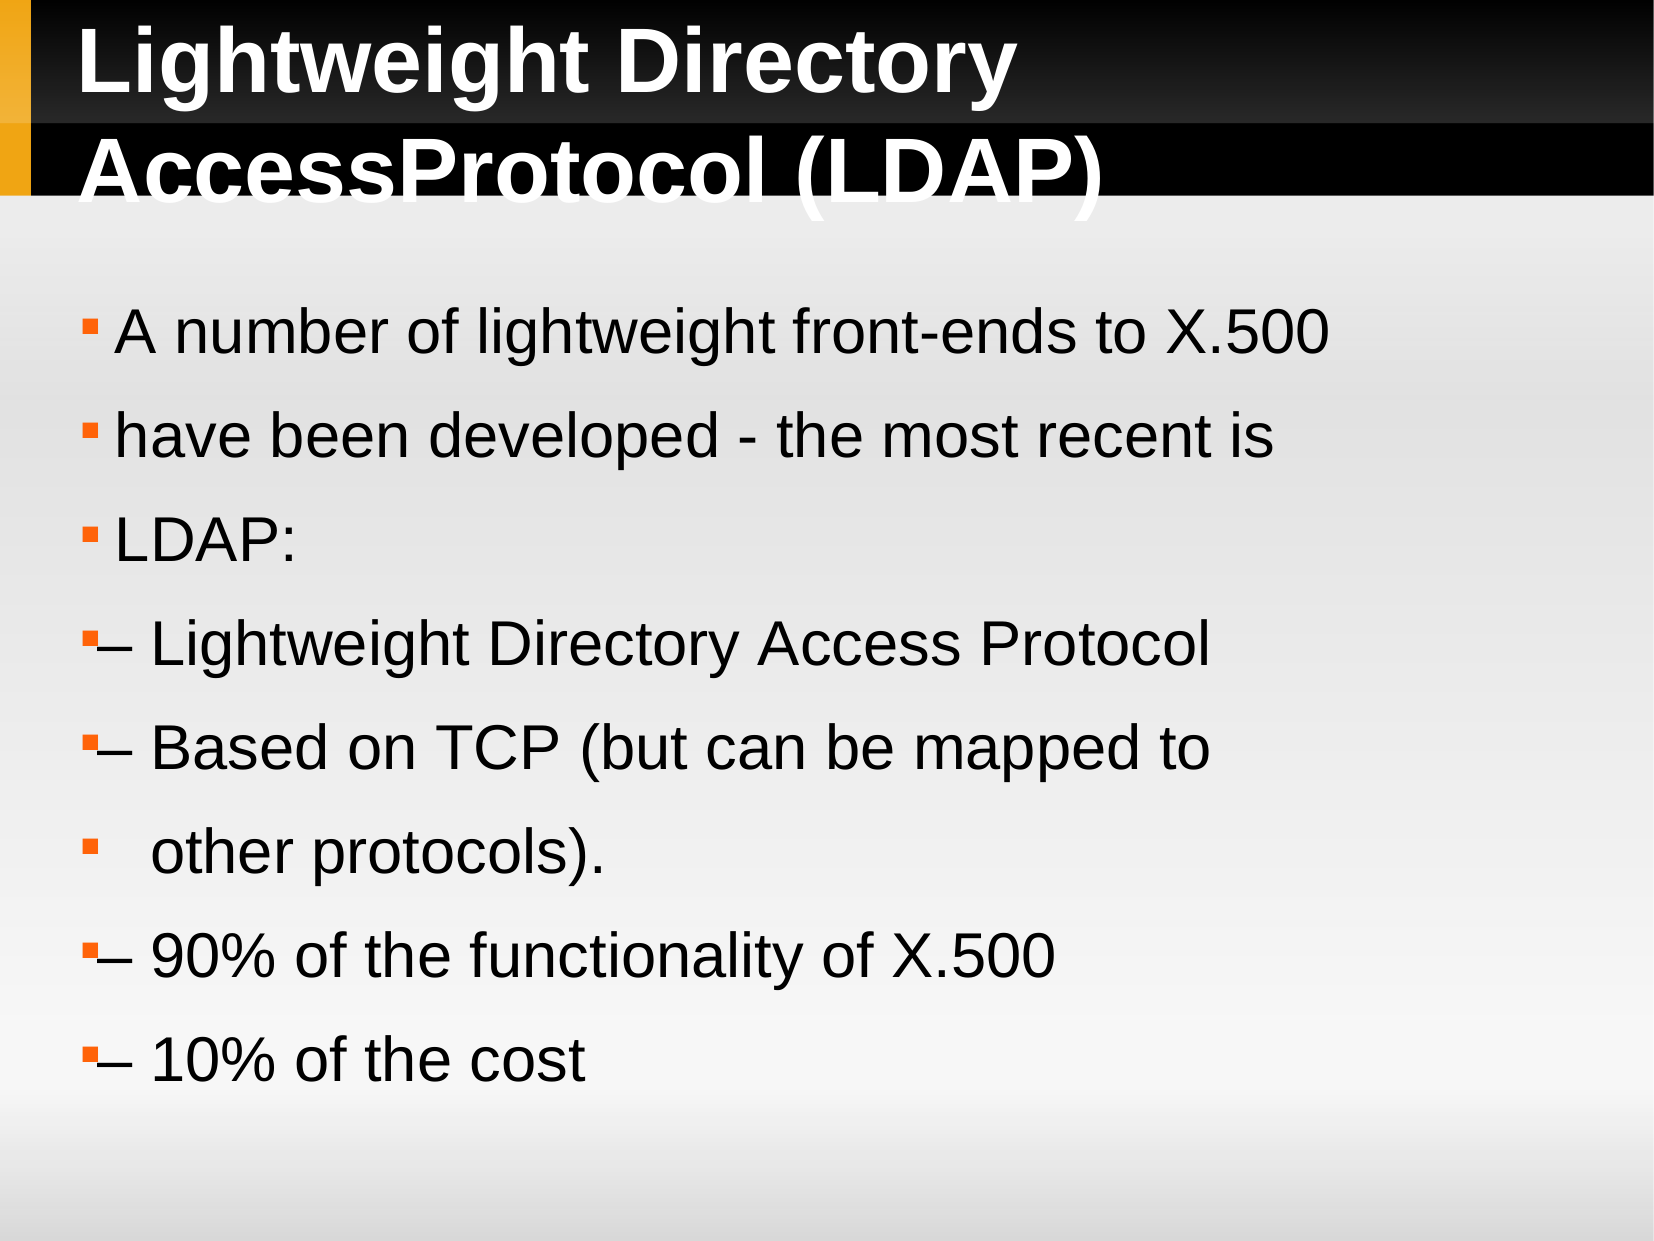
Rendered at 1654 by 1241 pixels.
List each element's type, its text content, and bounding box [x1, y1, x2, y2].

list A number of lightweight front-ends to X.500 have been developed - the most recent is LDAP: – Lightweight Directory Access Protocol – Based on TCP (but can be mapped to other protocols). – 90% of the functionality of X.500 – 10% of the cost [82, 290, 1571, 1096]
title Lightweight Directory AccessProtocol (LDAP) [76, 1, 1565, 207]
